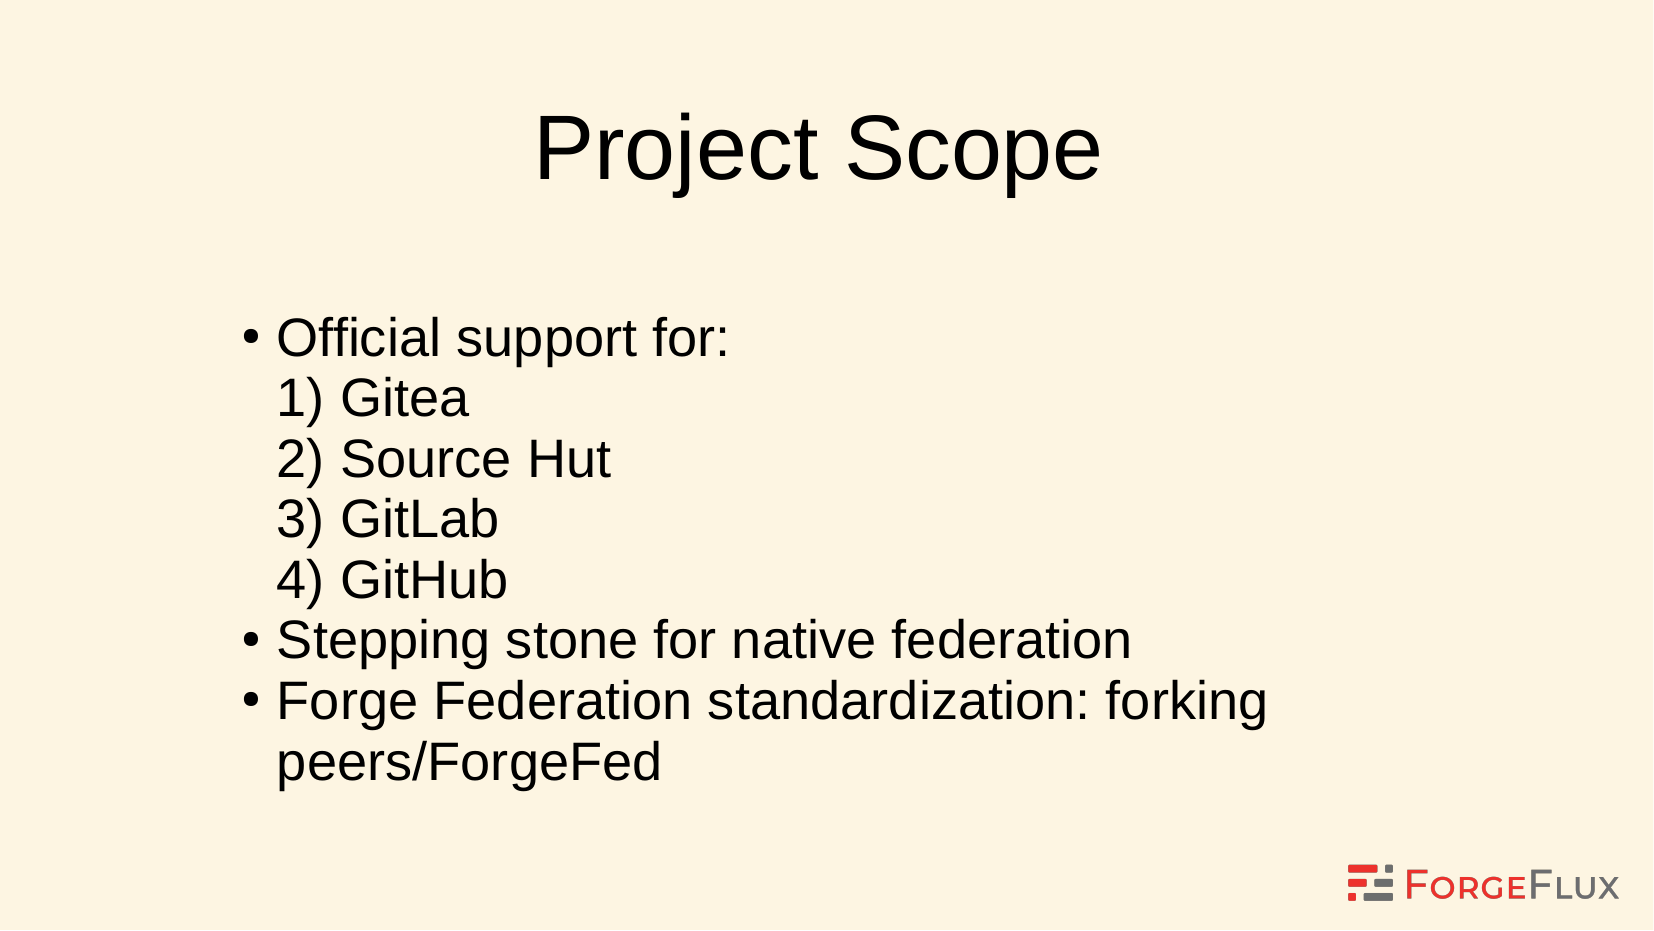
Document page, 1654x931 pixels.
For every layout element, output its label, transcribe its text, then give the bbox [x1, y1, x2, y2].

title Project Scope [75, 70, 1564, 226]
picture [1317, 824, 1651, 931]
text_box Official support for: Gitea Source Hut GitLab GitHub Stepping stone for native federation Forge Federation standardization: forking peers/ForgeFed [226, 300, 1427, 800]
